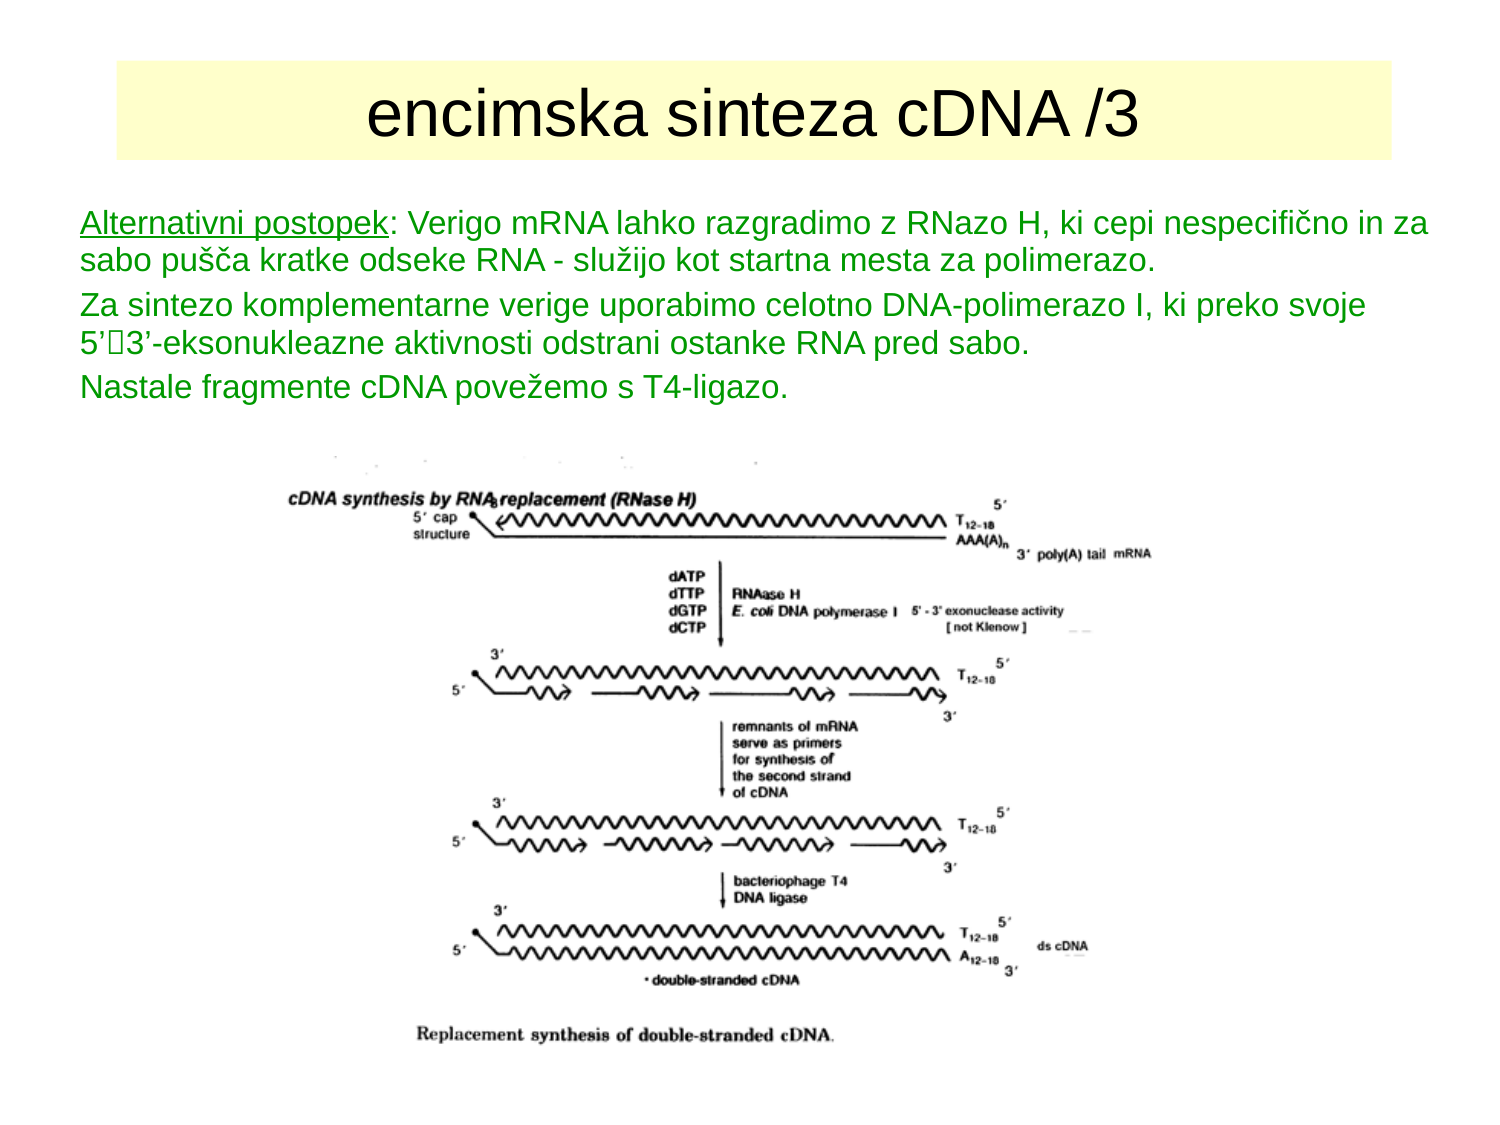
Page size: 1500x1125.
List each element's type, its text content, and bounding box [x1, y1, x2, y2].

picture [277, 456, 1159, 1068]
title encimska sinteza cDNA /3 [116, 60, 1392, 160]
list Alternativni postopek: Verigo mRNA lahko razgradimo z RNazo H, ki cepi nespecifično in za sabo pušča kratke odseke RNA - služijo kot startna mesta za polimerazo. Za sintezo komplementarne verige uporabimo celotno DNA-polimerazo I, ki preko svoje 5’3’-eksonukleazne aktivnosti odstrani ostanke RNA pred sabo. Nastale fragmente cDNA povežemo s T4-ligazo. [64, 196, 1449, 465]
